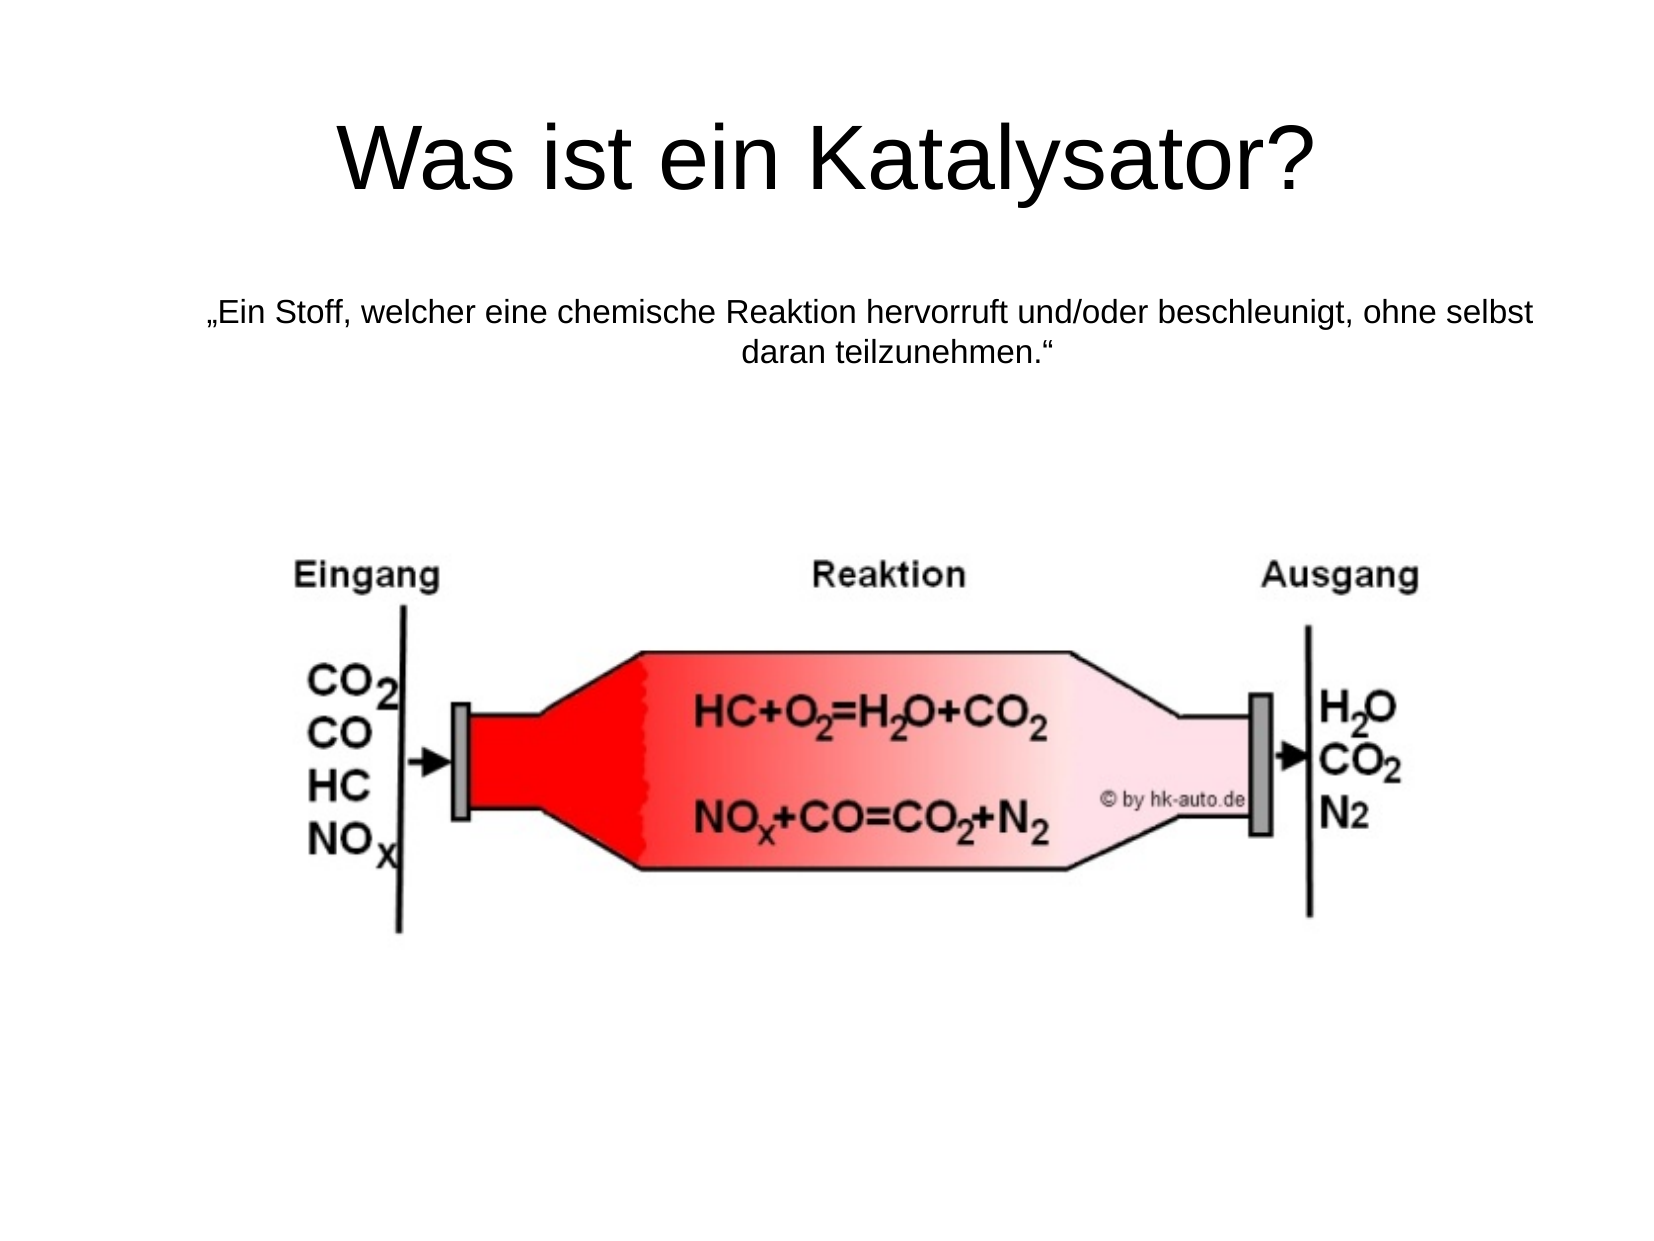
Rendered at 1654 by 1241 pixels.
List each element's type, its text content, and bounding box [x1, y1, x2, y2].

title Was ist ein Katalysator? [82, 49, 1571, 257]
list „Ein Stoff, welcher eine chemische Reaktion hervorruft und/oder beschleunigt, ohne selbst daran teilzunehmen.“ [82, 290, 1571, 681]
picture [262, 491, 1446, 1001]
